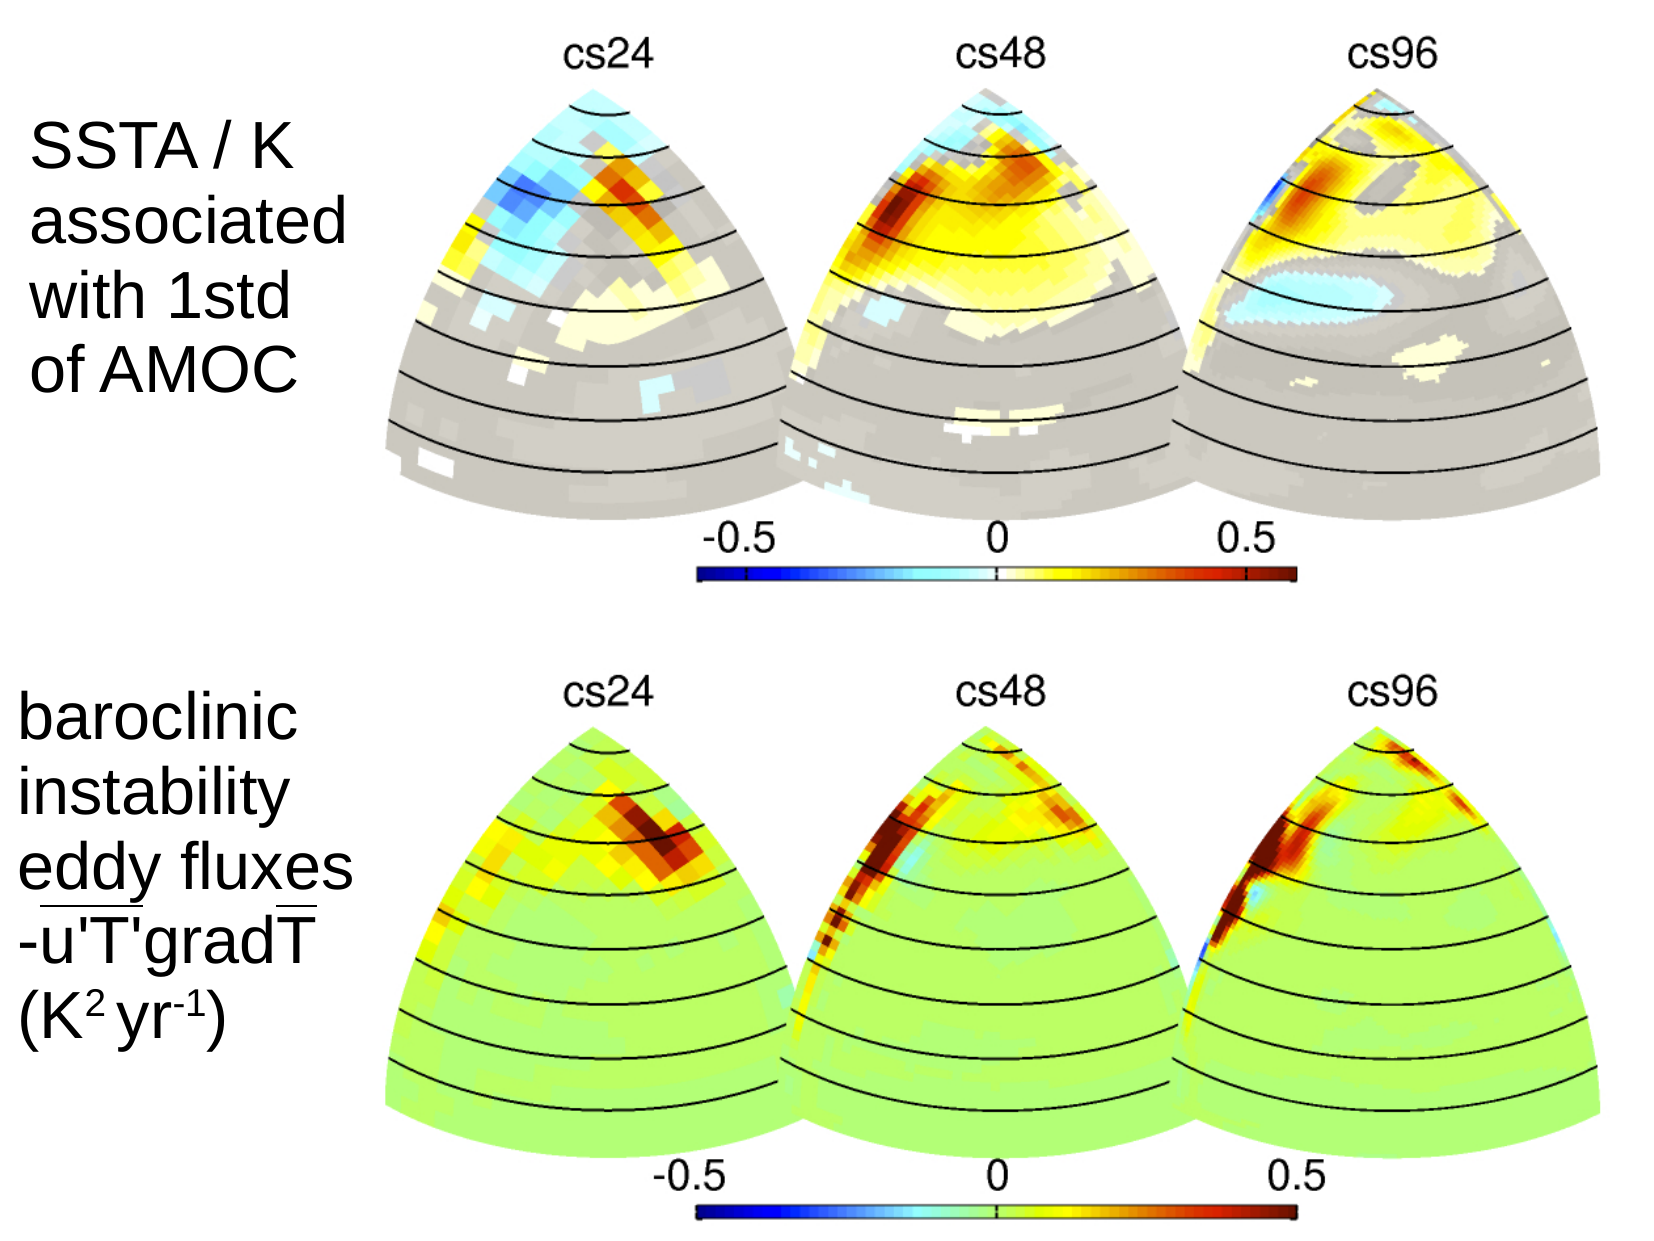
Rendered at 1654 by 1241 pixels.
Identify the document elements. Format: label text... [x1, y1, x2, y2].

list baroclinic instability eddy fluxes -u'T'gradT (K2 yr-1) [17, 679, 384, 1182]
picture [278, 637, 1654, 1229]
title SSTA / K associated with 1std of AMOC [29, 72, 355, 443]
picture [278, 0, 1654, 591]
